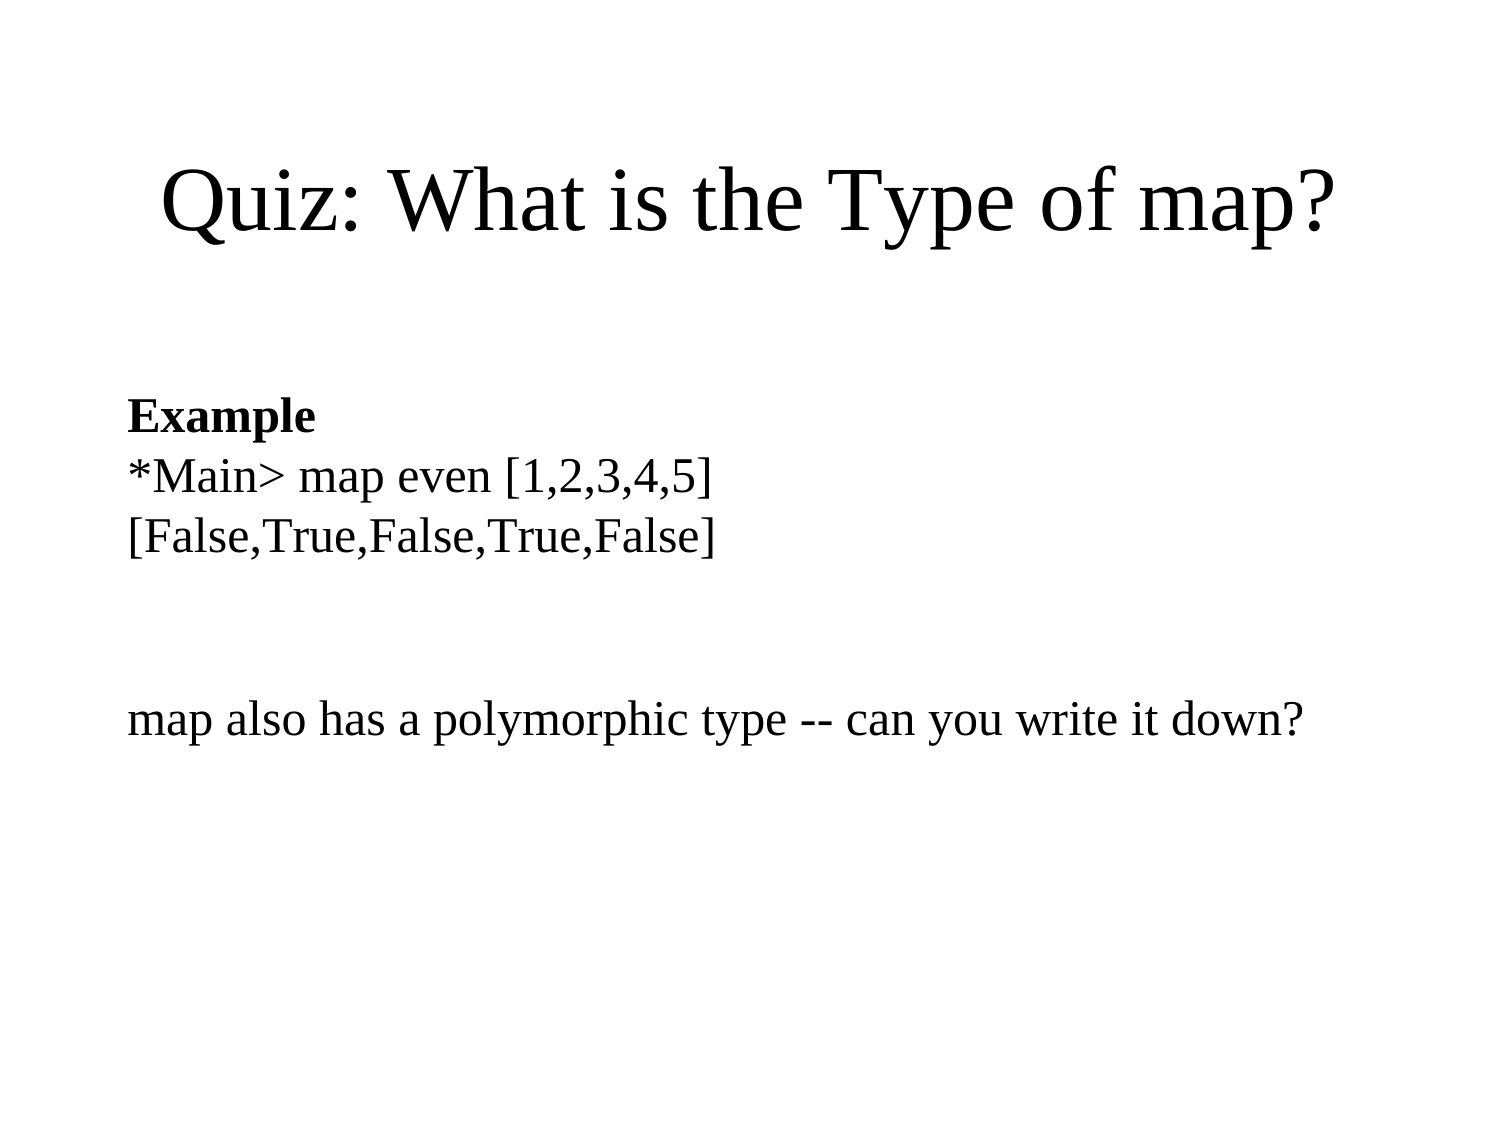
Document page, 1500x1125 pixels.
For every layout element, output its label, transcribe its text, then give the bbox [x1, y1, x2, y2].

text_box Example *Main> map even [1,2,3,4,5] [False,True,False,True,False] map also has a polymorphic type -- can you write it down? [112, 374, 1376, 753]
title Quiz: What is the Type of map? [112, 99, 1388, 288]
